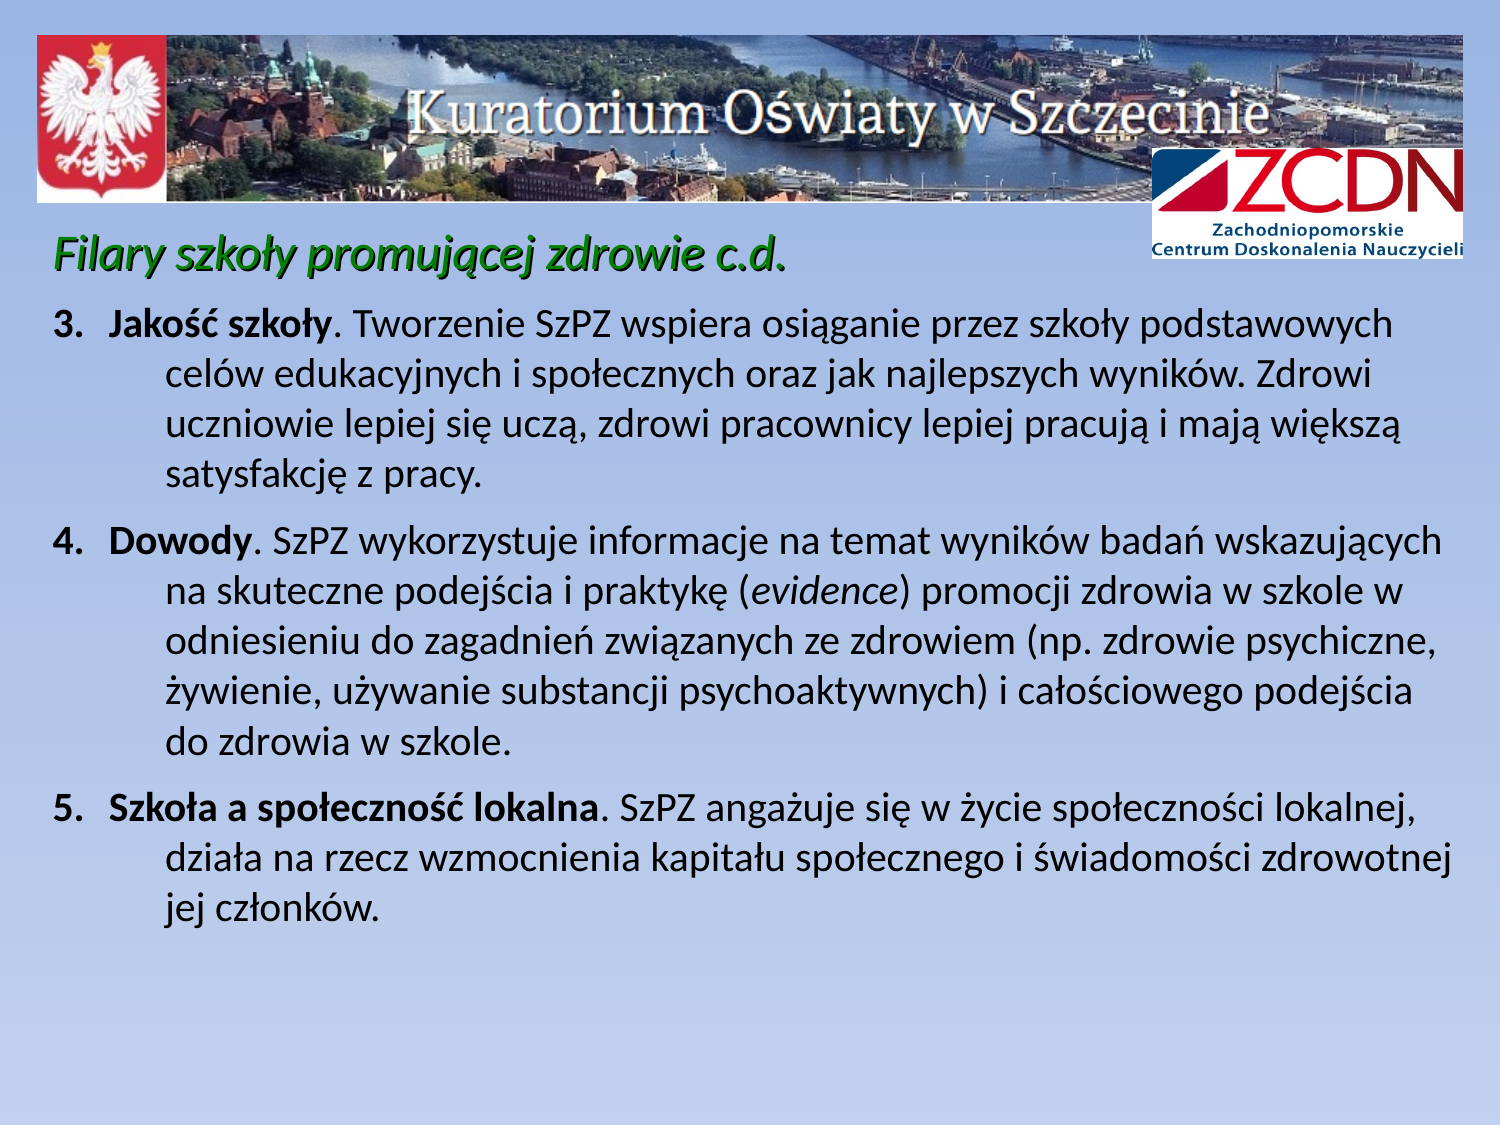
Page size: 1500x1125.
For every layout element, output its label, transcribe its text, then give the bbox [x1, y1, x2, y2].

list Filary szkoły promującej zdrowie c.d. Jakość szkoły. Tworzenie SzPZ wspiera osiąganie przez szkoły podstawowych celów edukacyjnych i społecznych oraz jak najlepszych wyników. Zdrowi uczniowie lepiej się uczą, zdrowi pracownicy lepiej pracują i mają większą satysfakcję z pracy. Dowody. SzPZ wykorzystuje informacje na temat wyników badań wskazujących na skuteczne podejścia i praktykę (evidence) promocji zdrowia w szkole w odniesieniu do zagadnień związanych ze zdrowiem (np. zdrowie psychiczne, żywienie, używanie substancji psychoaktywnych) i całościowego podejścia do zdrowia w szkole. Szkoła a społeczność lokalna. SzPZ angażuje się w życie społeczności lokalnej, działa na rzecz wzmocnienia kapitału społecznego i świadomości zdrowotnej jej członków. [37, 211, 1480, 1125]
picture [37, 35, 1463, 259]
